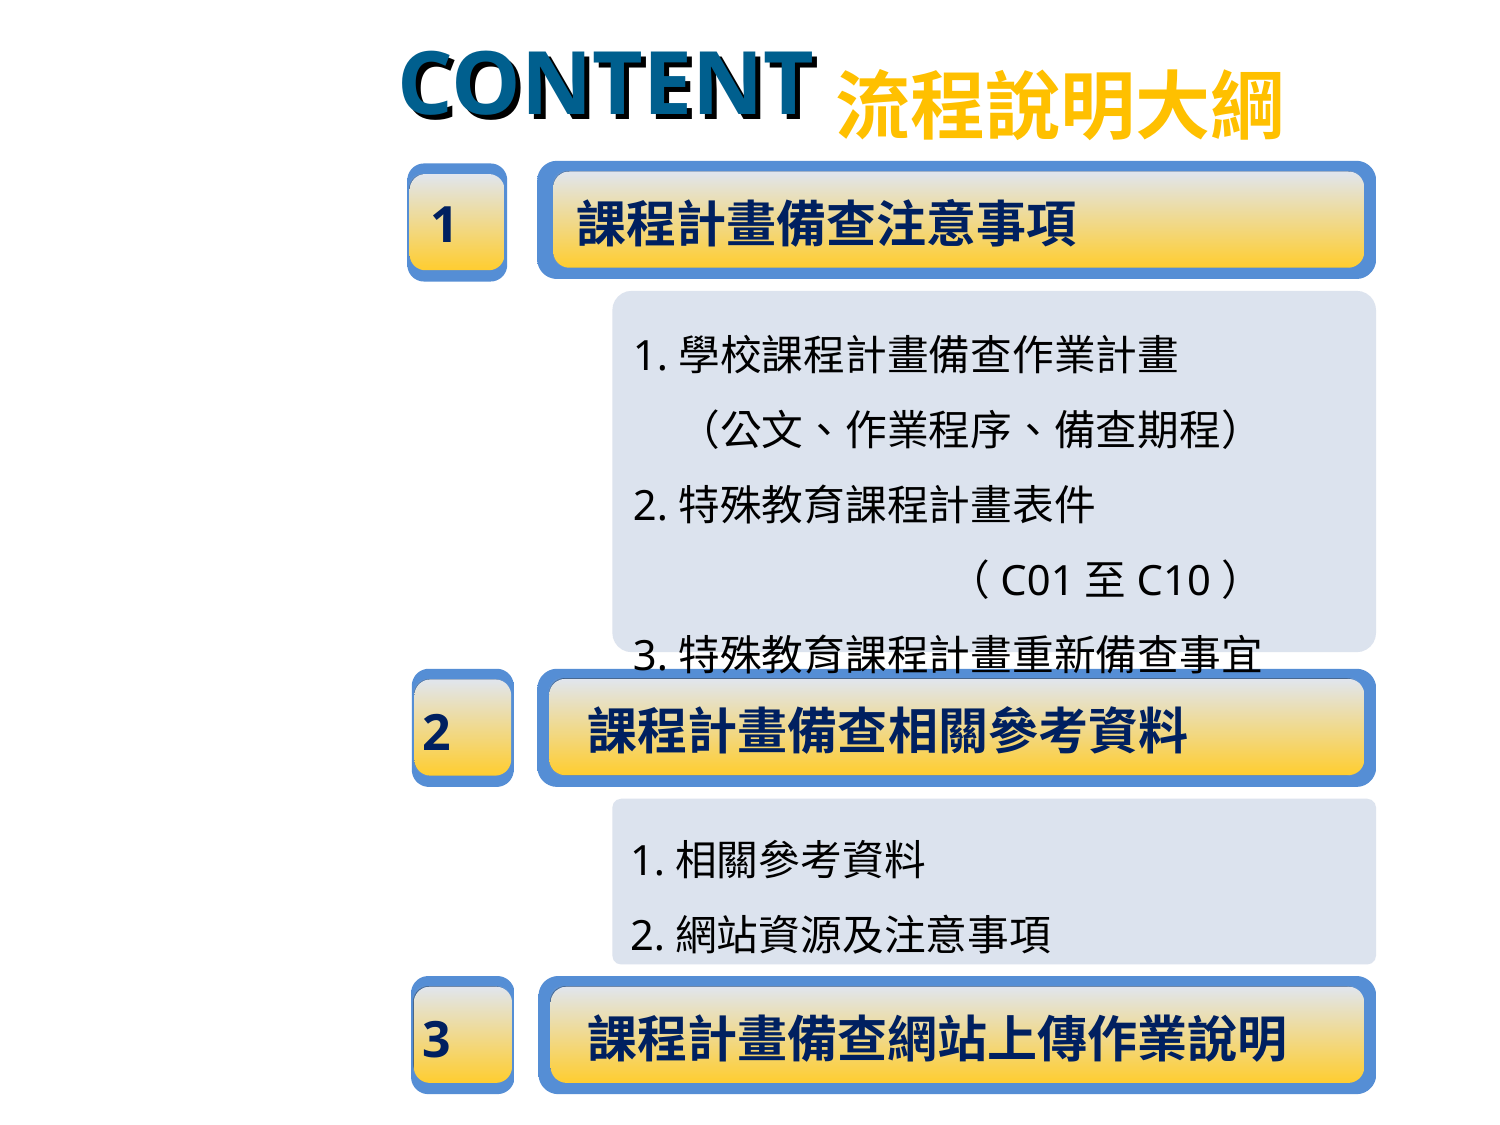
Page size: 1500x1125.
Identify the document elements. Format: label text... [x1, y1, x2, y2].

text_box 2 [407, 692, 494, 769]
text_box [537, 668, 1377, 787]
text_box [411, 976, 515, 1095]
text_box 1 [415, 184, 491, 261]
text_box [411, 668, 514, 787]
text_box 課程計畫備查網站上傳作業說明 [572, 999, 1317, 1076]
text_box 課程計畫備查注意事項 [561, 184, 1117, 261]
text_box [407, 163, 508, 282]
text_box [538, 976, 1377, 1095]
text_box [537, 160, 1377, 279]
text_box CONTENT [382, 19, 843, 142]
text_box 1.學校課程計畫備查作業計畫 （公文、作業程序、備查期程） 2.特殊教育課程計畫表件 （C01至C10） 3.特殊教育課程計畫重新備查事宜 [612, 290, 1377, 653]
text_box 3 [407, 999, 495, 1076]
text_box 課程計畫備查相關參考資料 [572, 692, 1223, 769]
text_box 流程說明大綱 [820, 50, 1475, 157]
text_box 1.相關參考資料 2.網站資源及注意事項 [612, 798, 1377, 965]
